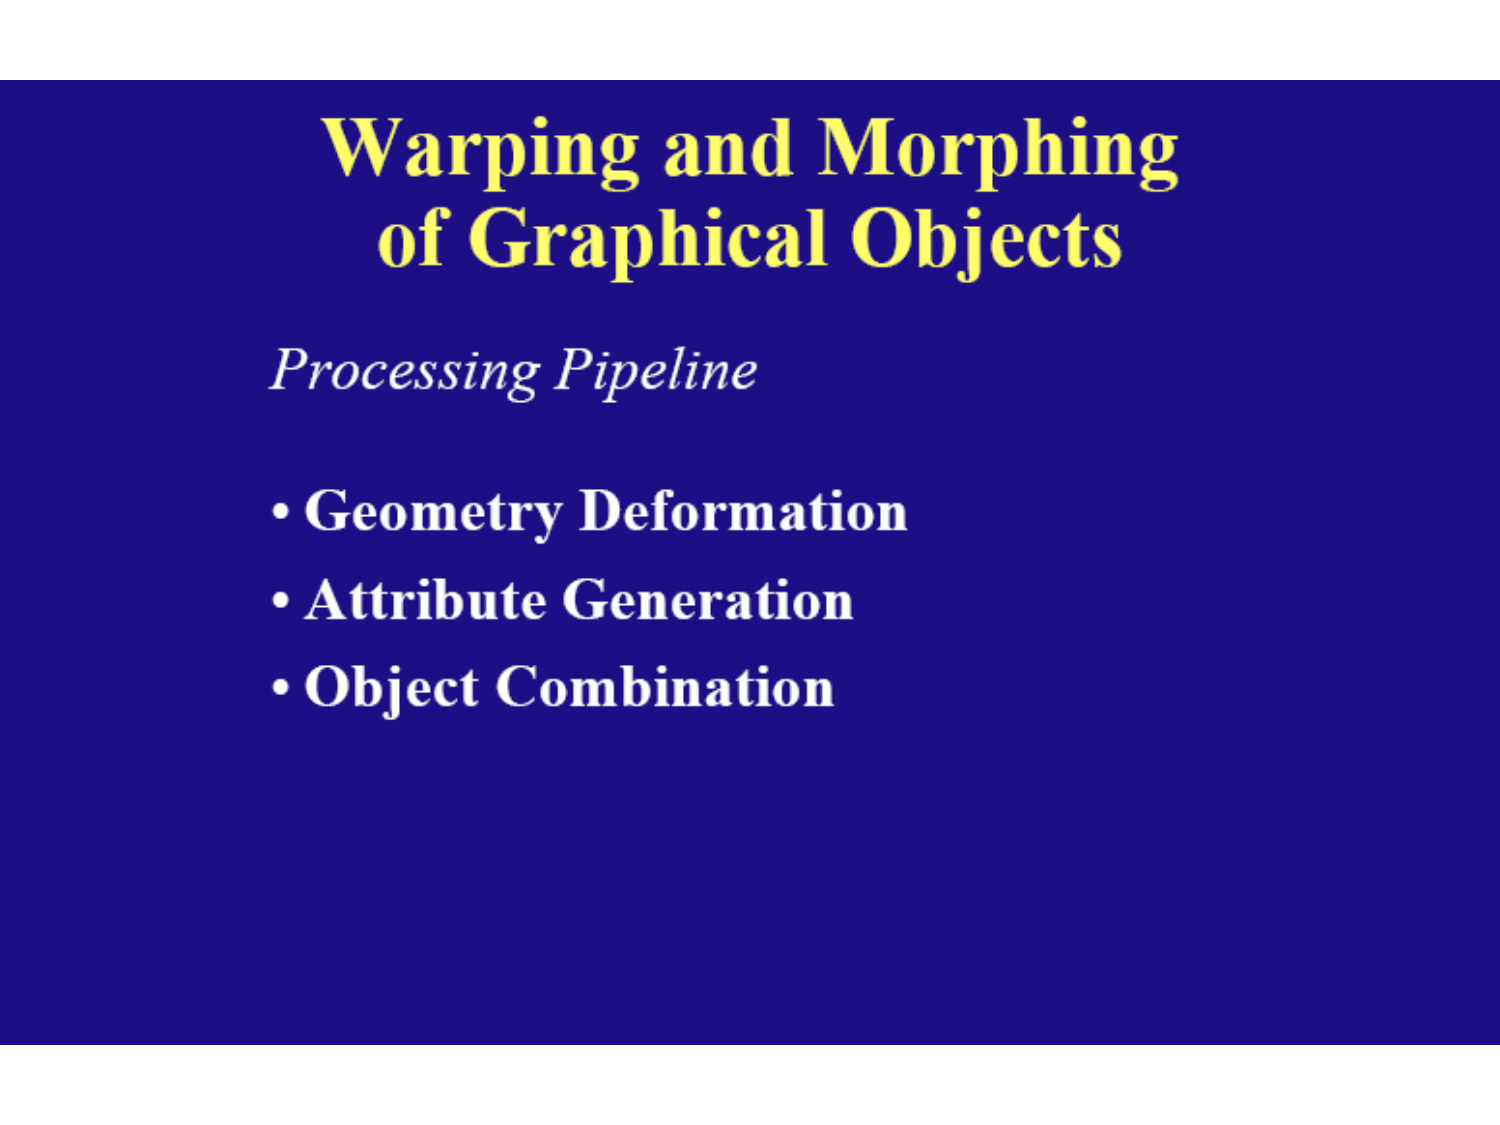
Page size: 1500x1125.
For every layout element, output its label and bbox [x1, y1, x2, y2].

picture [0, 80, 1500, 1045]
